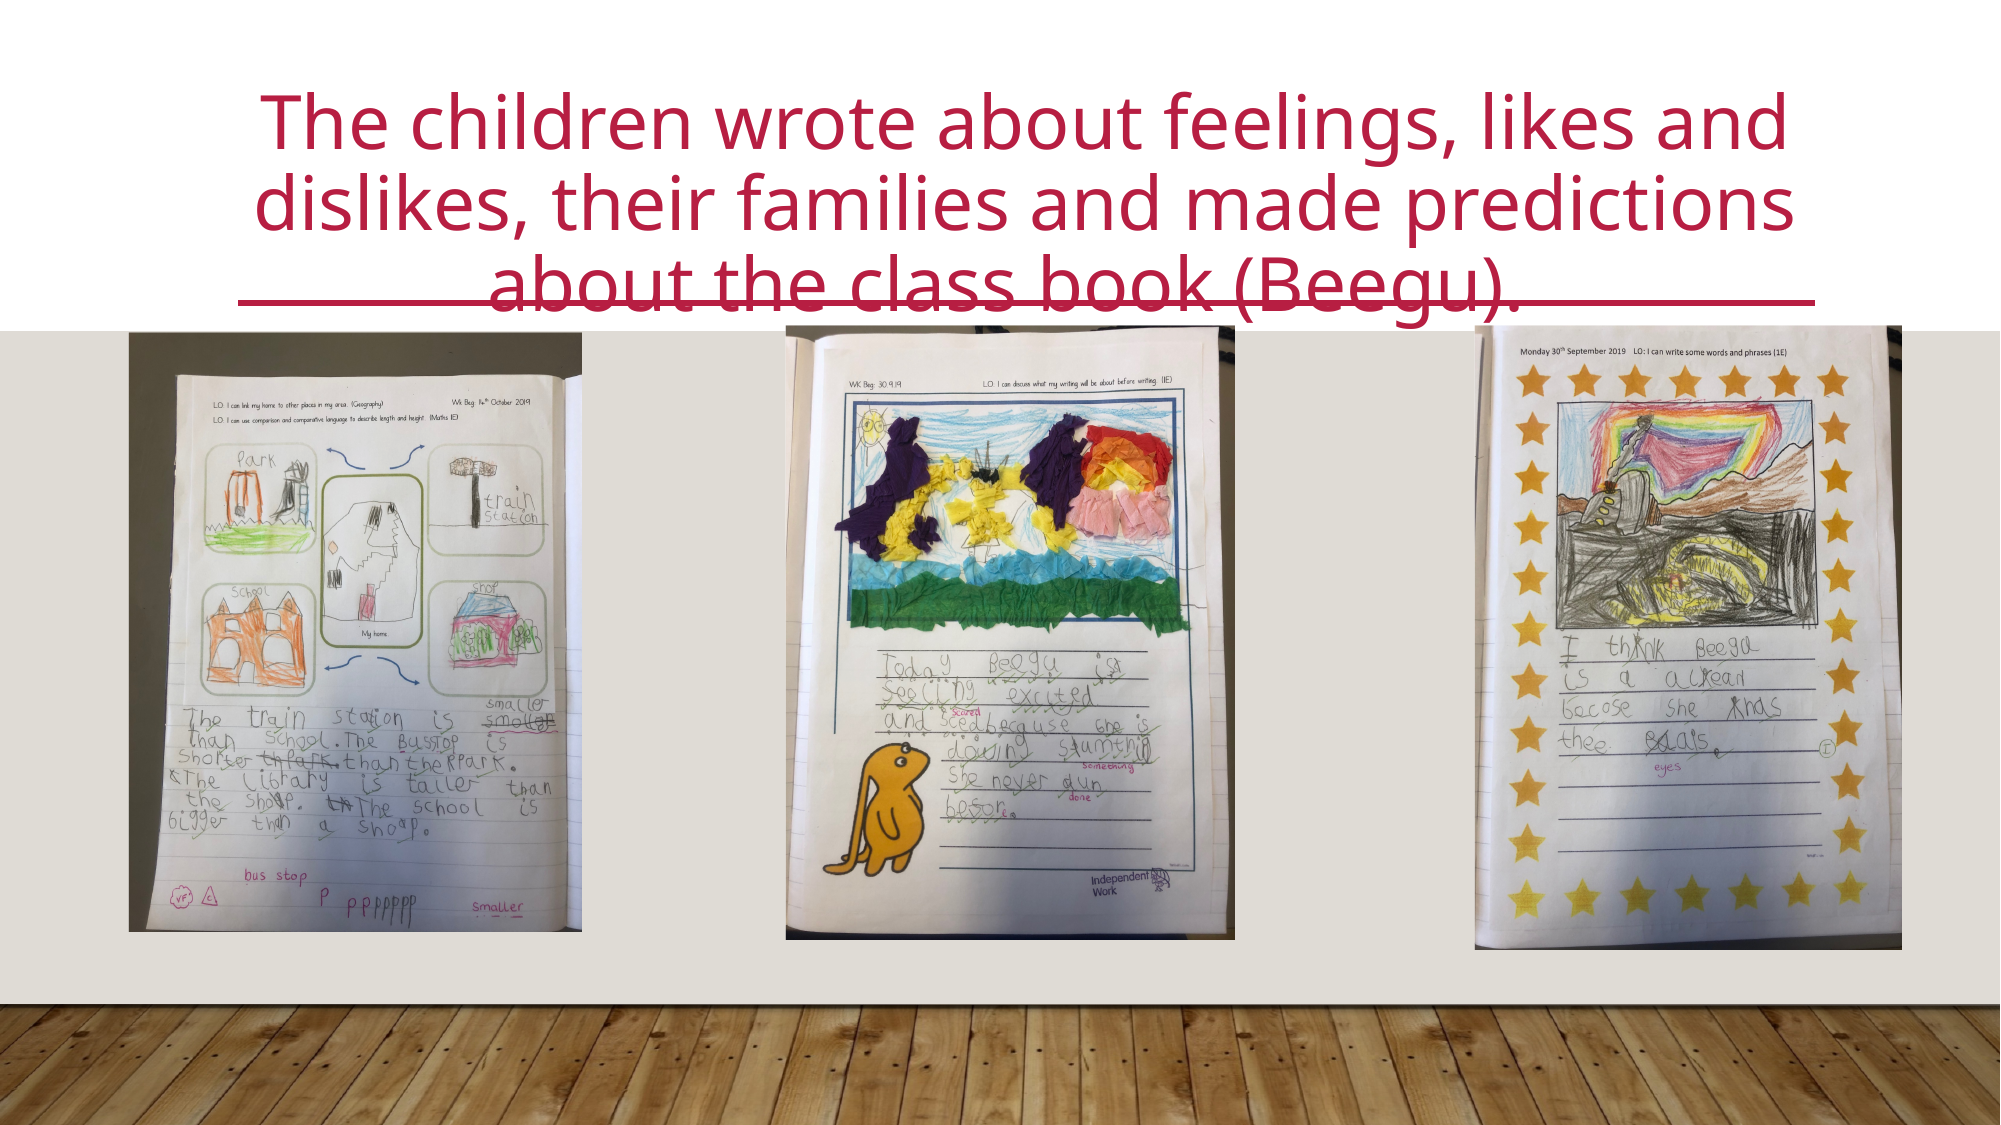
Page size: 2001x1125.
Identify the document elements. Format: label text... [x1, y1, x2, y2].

picture [0, 1004, 2000, 1125]
picture [128, 332, 582, 932]
picture [785, 325, 1235, 940]
title The children wrote about feelings, likes and dislikes, their families and made predictions about the class book (Beegu). [238, 77, 1814, 250]
picture [1474, 325, 1902, 950]
